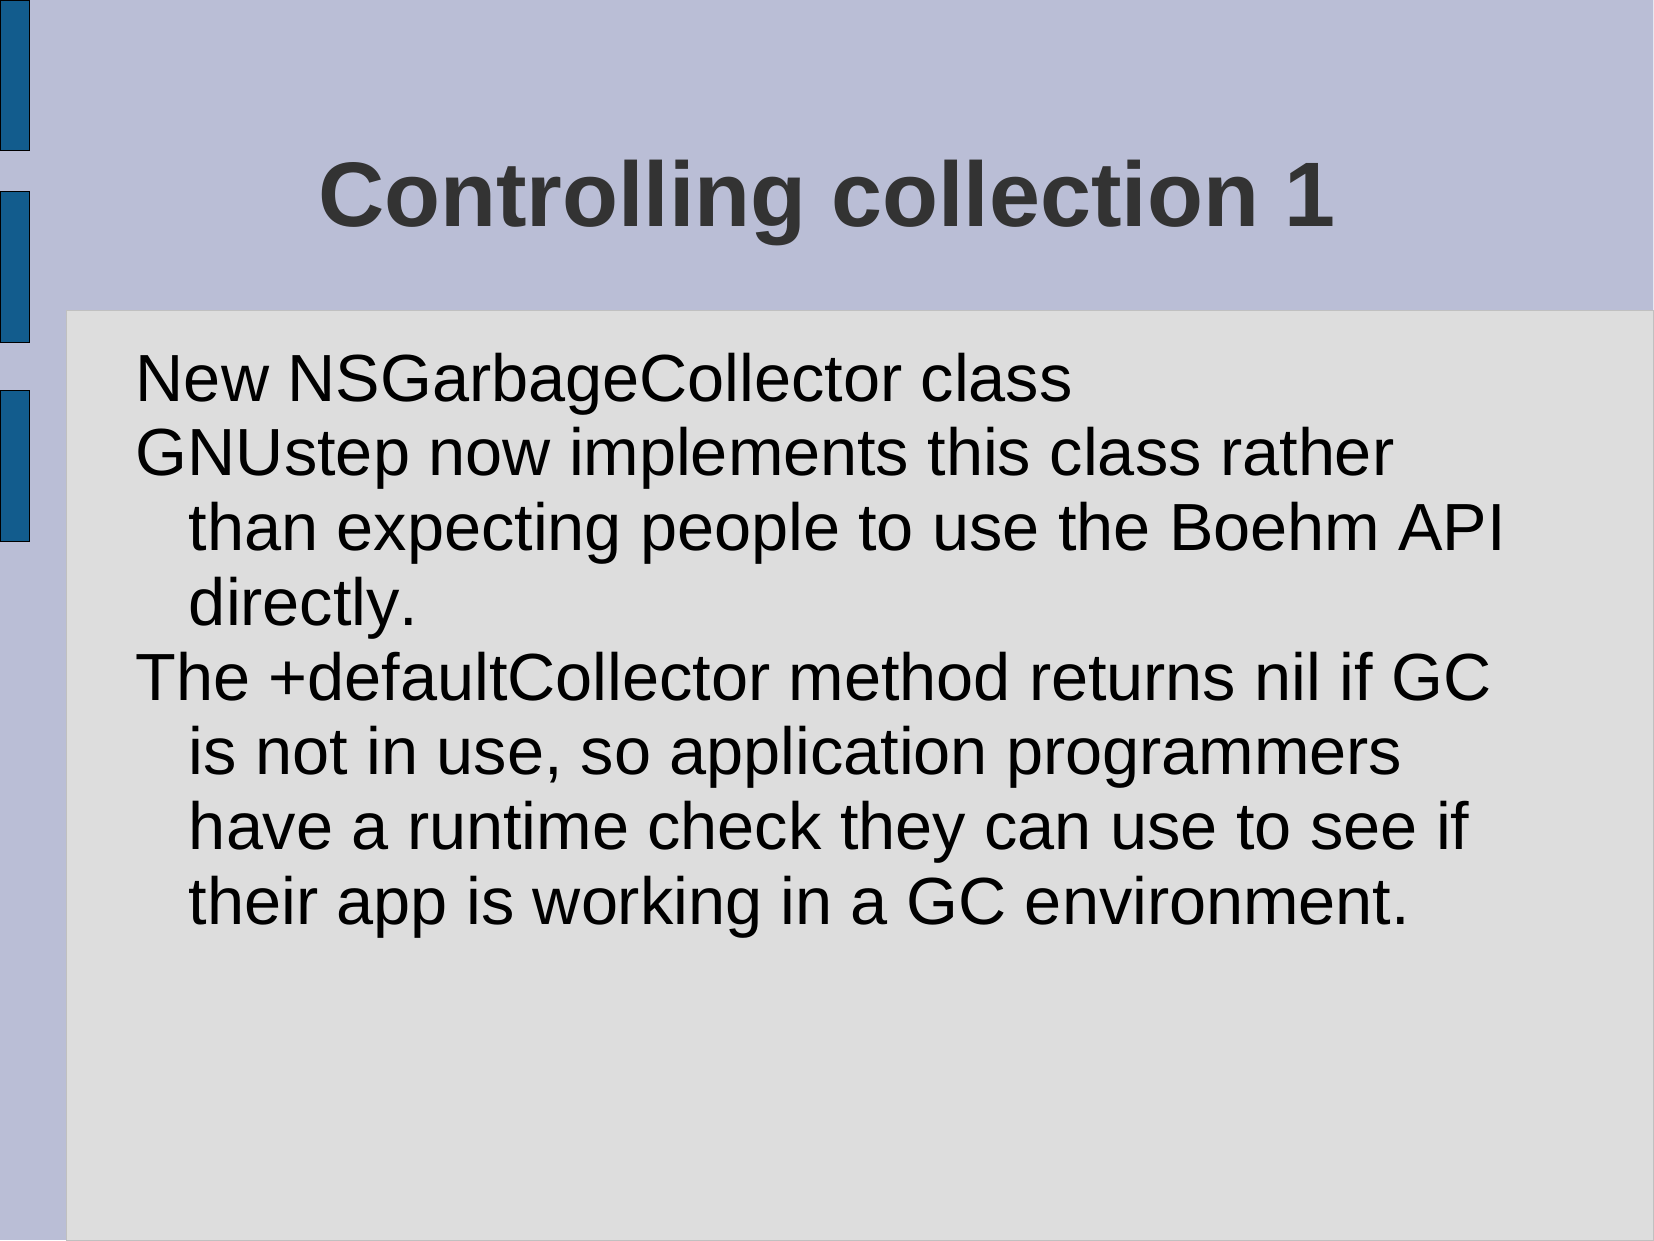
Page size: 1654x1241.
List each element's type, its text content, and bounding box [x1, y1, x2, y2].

list New NSGarbageCollector class GNUstep now implements this class rather than expecting people to use the Boehm API directly. The +defaultCollector method returns nil if GC is not in use, so application programmers have a runtime check they can use to see if their app is working in a GC environment. [118, 340, 1531, 1123]
title Controlling collection 1 [121, 91, 1534, 299]
